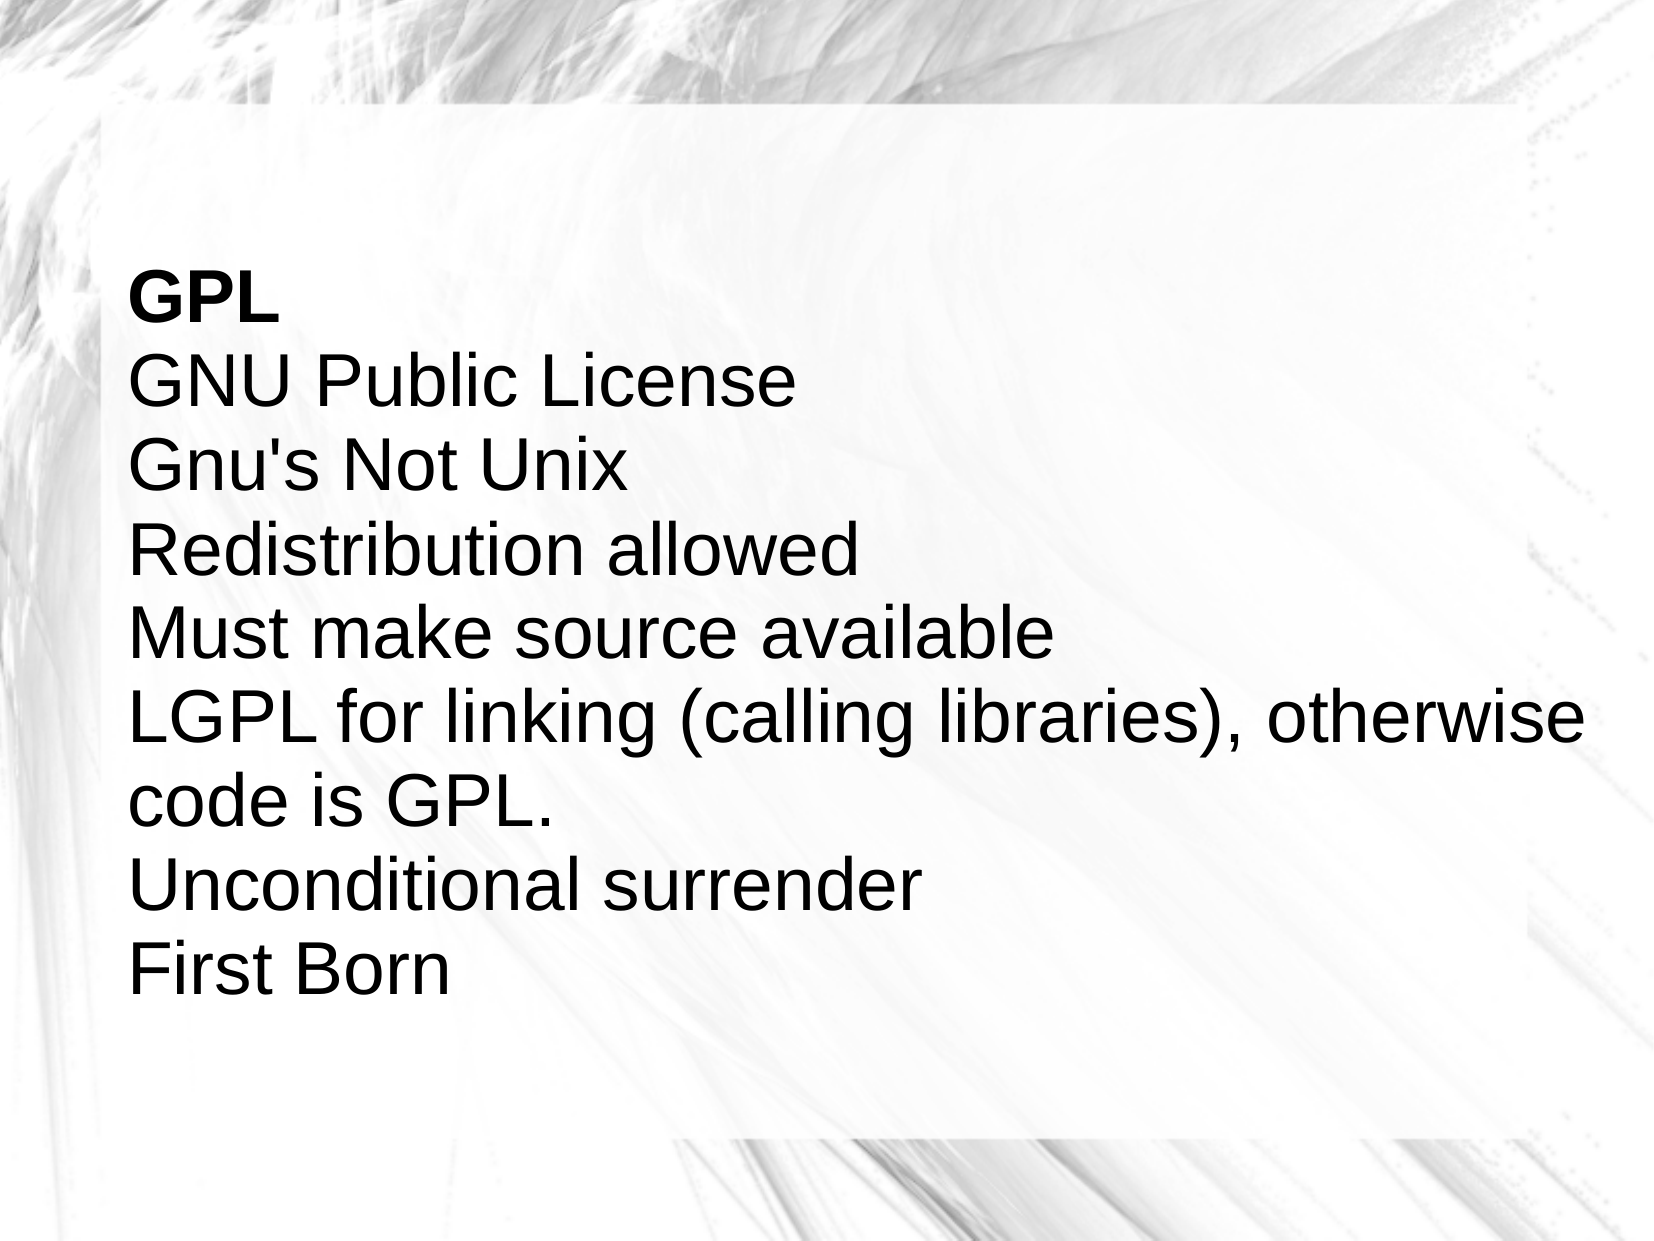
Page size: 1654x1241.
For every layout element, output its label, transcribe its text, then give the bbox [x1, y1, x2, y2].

picture [0, 0, 1654, 1241]
text_box GPL GNU Public License Gnu's Not Unix Redistribution allowed Must make source available LGPL for linking (calling libraries), otherwise code is GPL. Unconditional surrender First Born [112, 247, 1654, 938]
